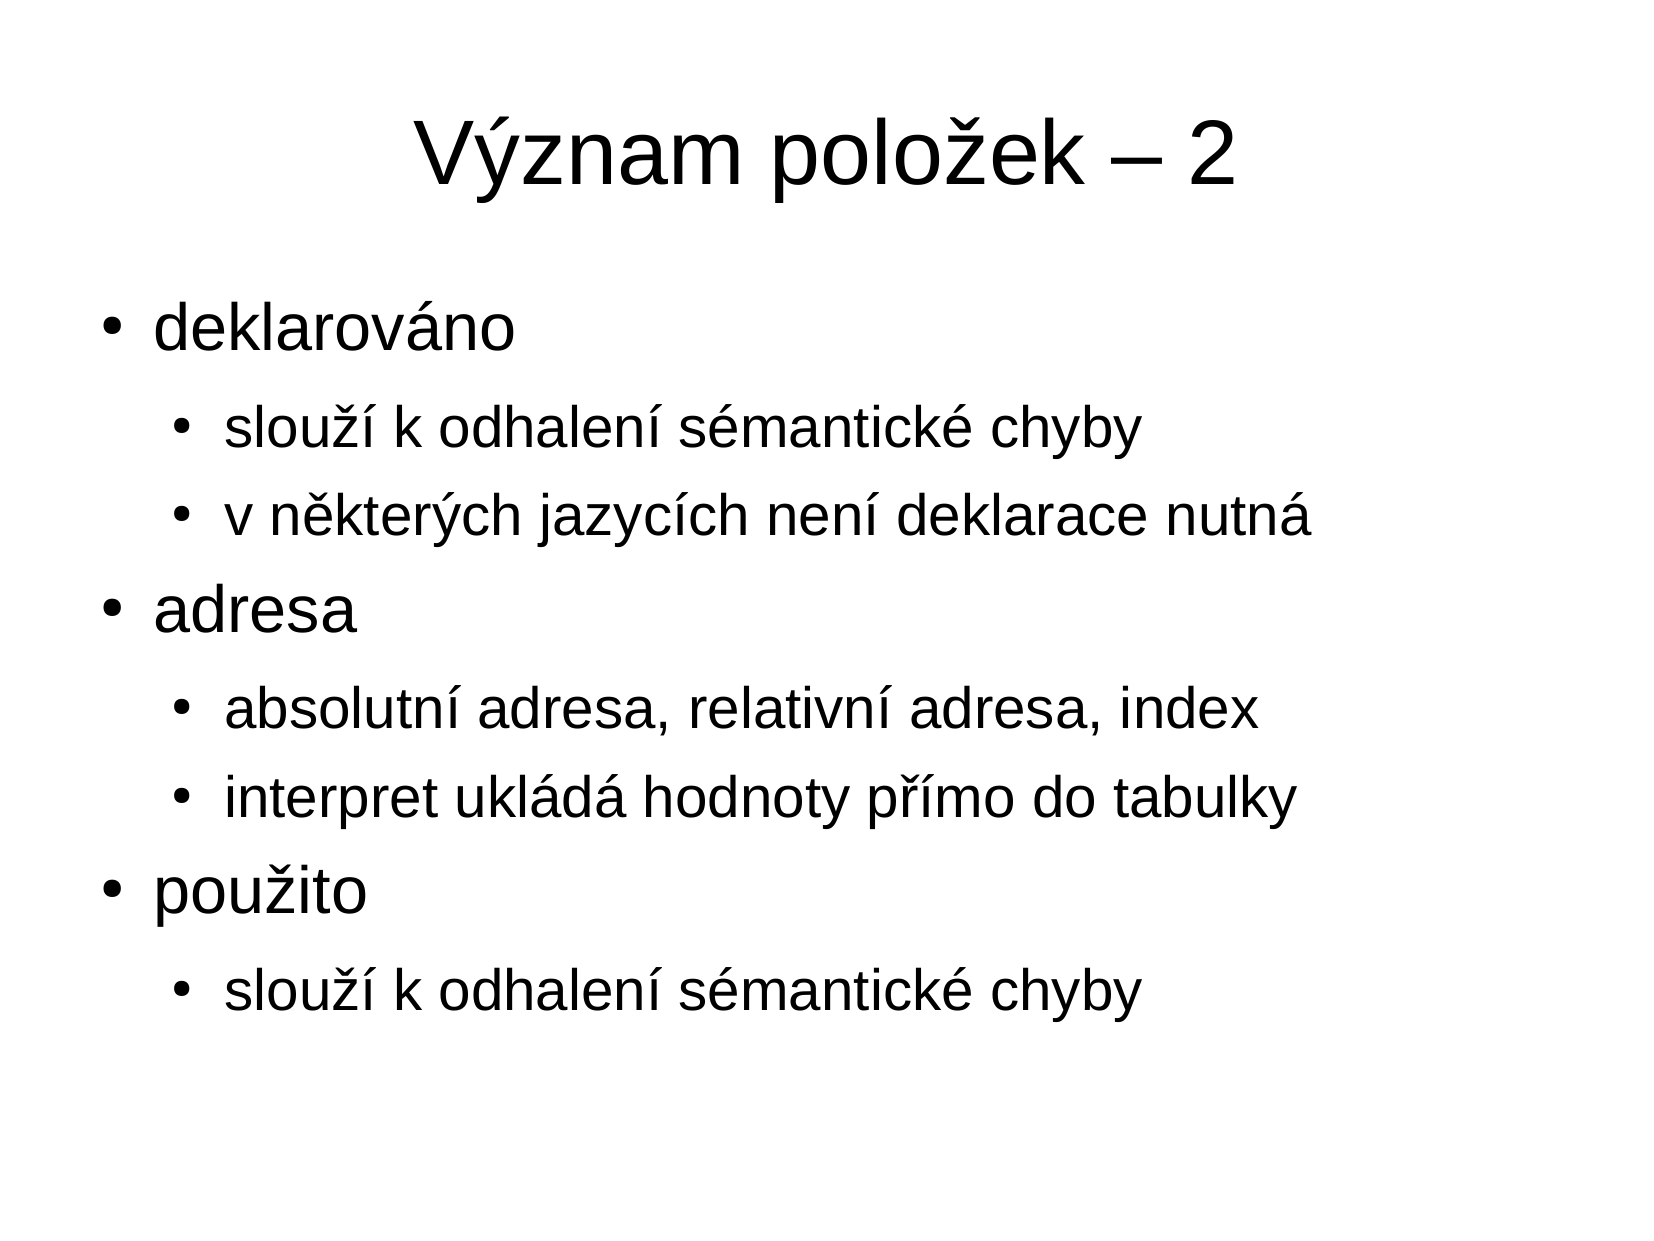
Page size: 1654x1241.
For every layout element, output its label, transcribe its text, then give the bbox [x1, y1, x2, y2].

title Význam položek – 2 [82, 56, 1571, 250]
list deklarováno slouží k odhalení sémantické chyby v některých jazycích není deklarace nutná adresa absolutní adresa, relativní adresa, index interpret ukládá hodnoty přímo do tabulky použito slouží k odhalení sémantické chyby [82, 290, 1571, 1094]
